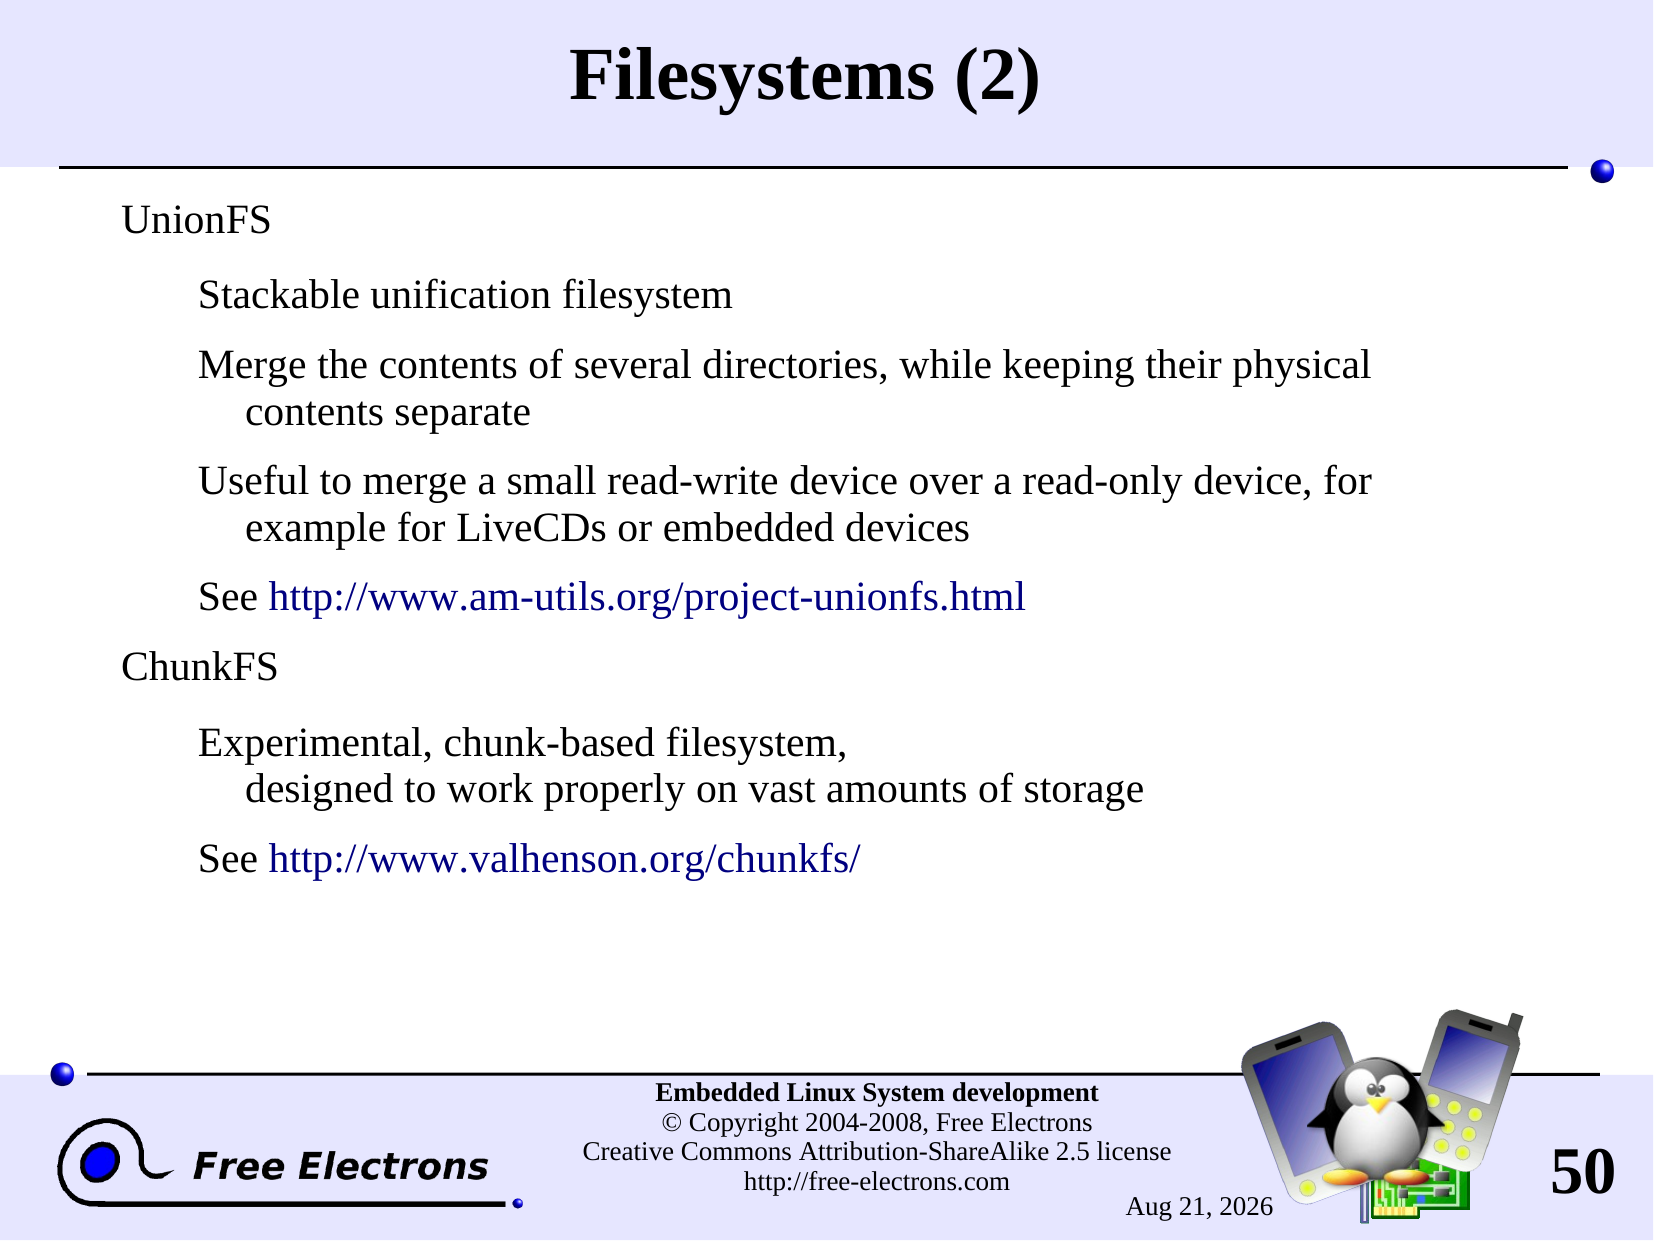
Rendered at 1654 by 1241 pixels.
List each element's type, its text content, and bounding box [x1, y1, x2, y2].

title Filesystems (2) [60, 25, 1551, 124]
picture [50, 1107, 527, 1216]
picture [1225, 1007, 1538, 1241]
list UnionFS Stackable unification filesystem Merge the contents of several directories, while keeping their physical contents separate Useful to merge a small read-write device over a read-only device, for example for LiveCDs or embedded devices See http://www.am-utils.org/project-unionfs.html ChunkFS Experimental, chunk-based filesystem, designed to work properly on vast amounts of storage See http://www.valhenson.org/chunkfs/ [103, 195, 1516, 1046]
